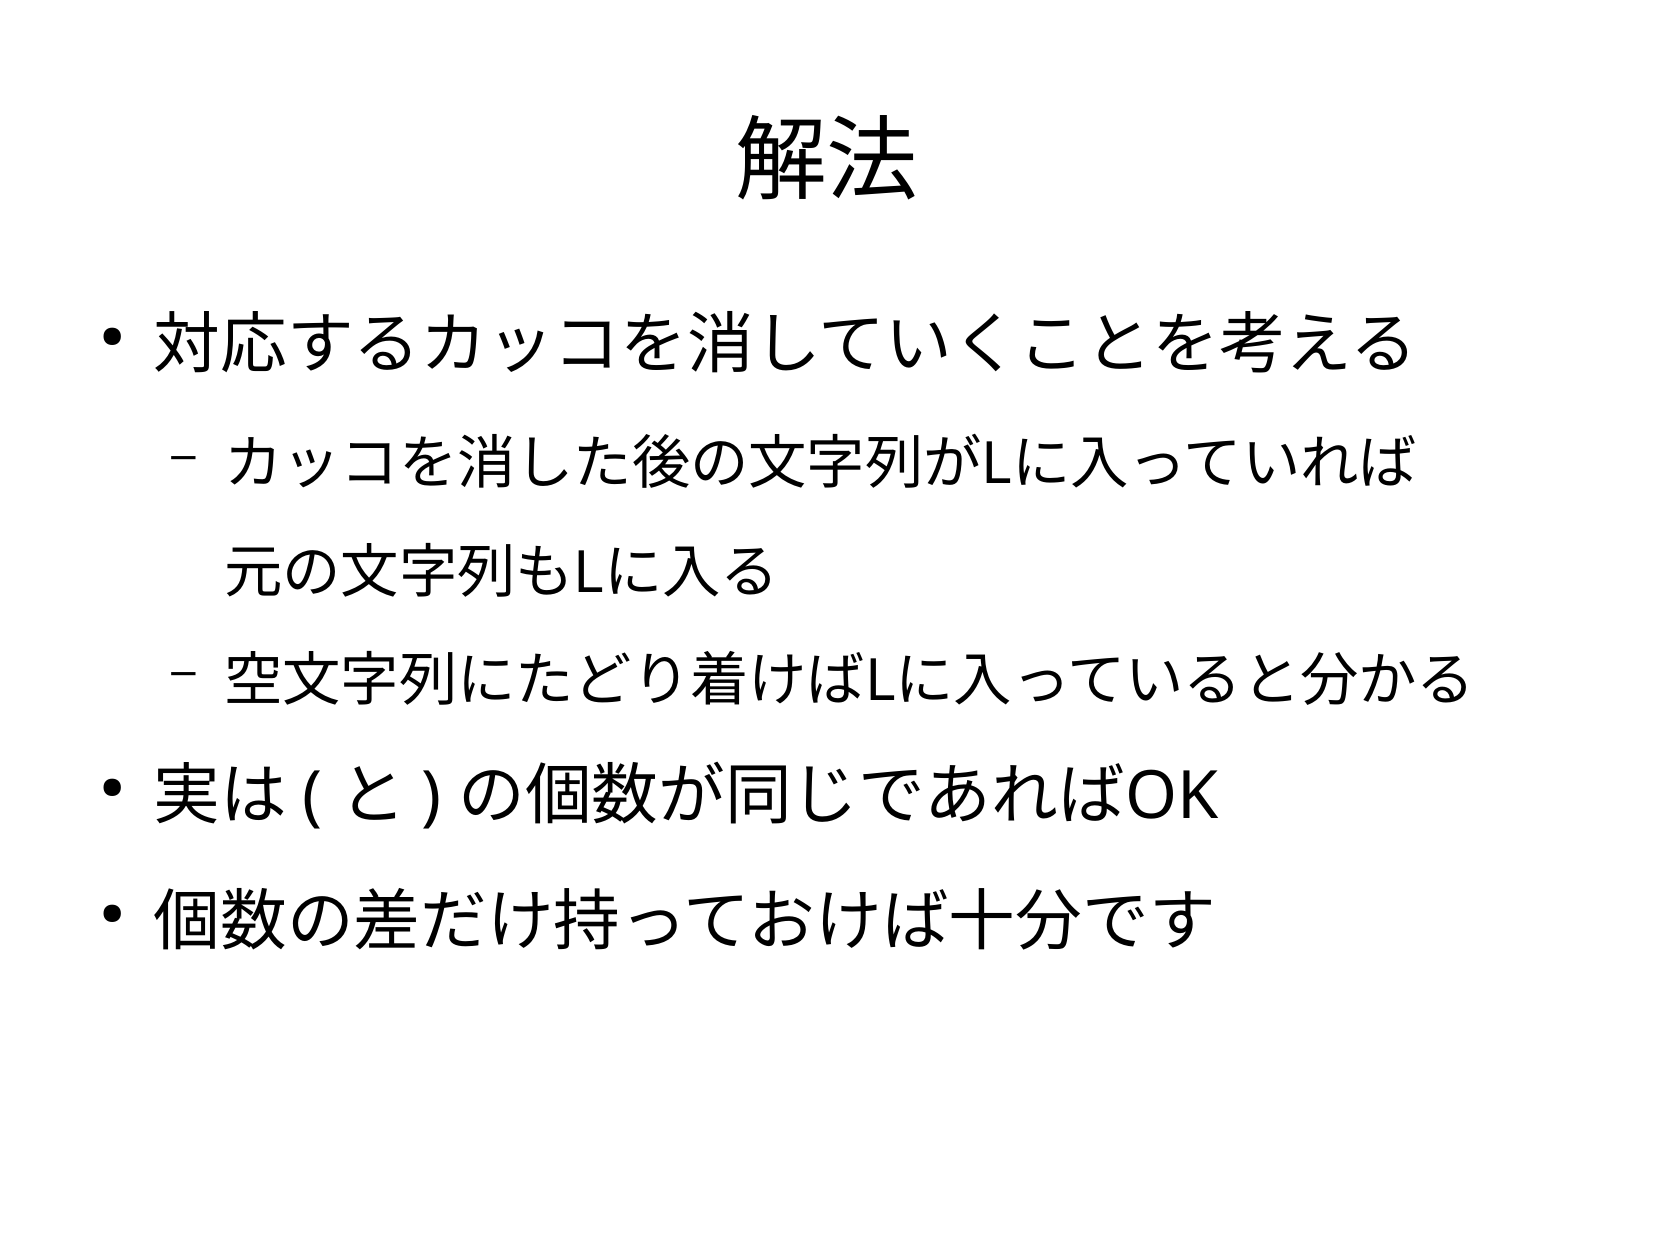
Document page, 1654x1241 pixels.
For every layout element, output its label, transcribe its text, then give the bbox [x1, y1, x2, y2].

title 解法 [82, 49, 1571, 257]
list 対応するカッコを消していくことを考える カッコを消した後の文字列がLに入っていれば 元の文字列もLに入る 空文字列にたどり着けばLに入っていると分かる 実は ( と ) の個数が同じであればOK 個数の差だけ持っておけば十分です [82, 290, 1538, 1010]
